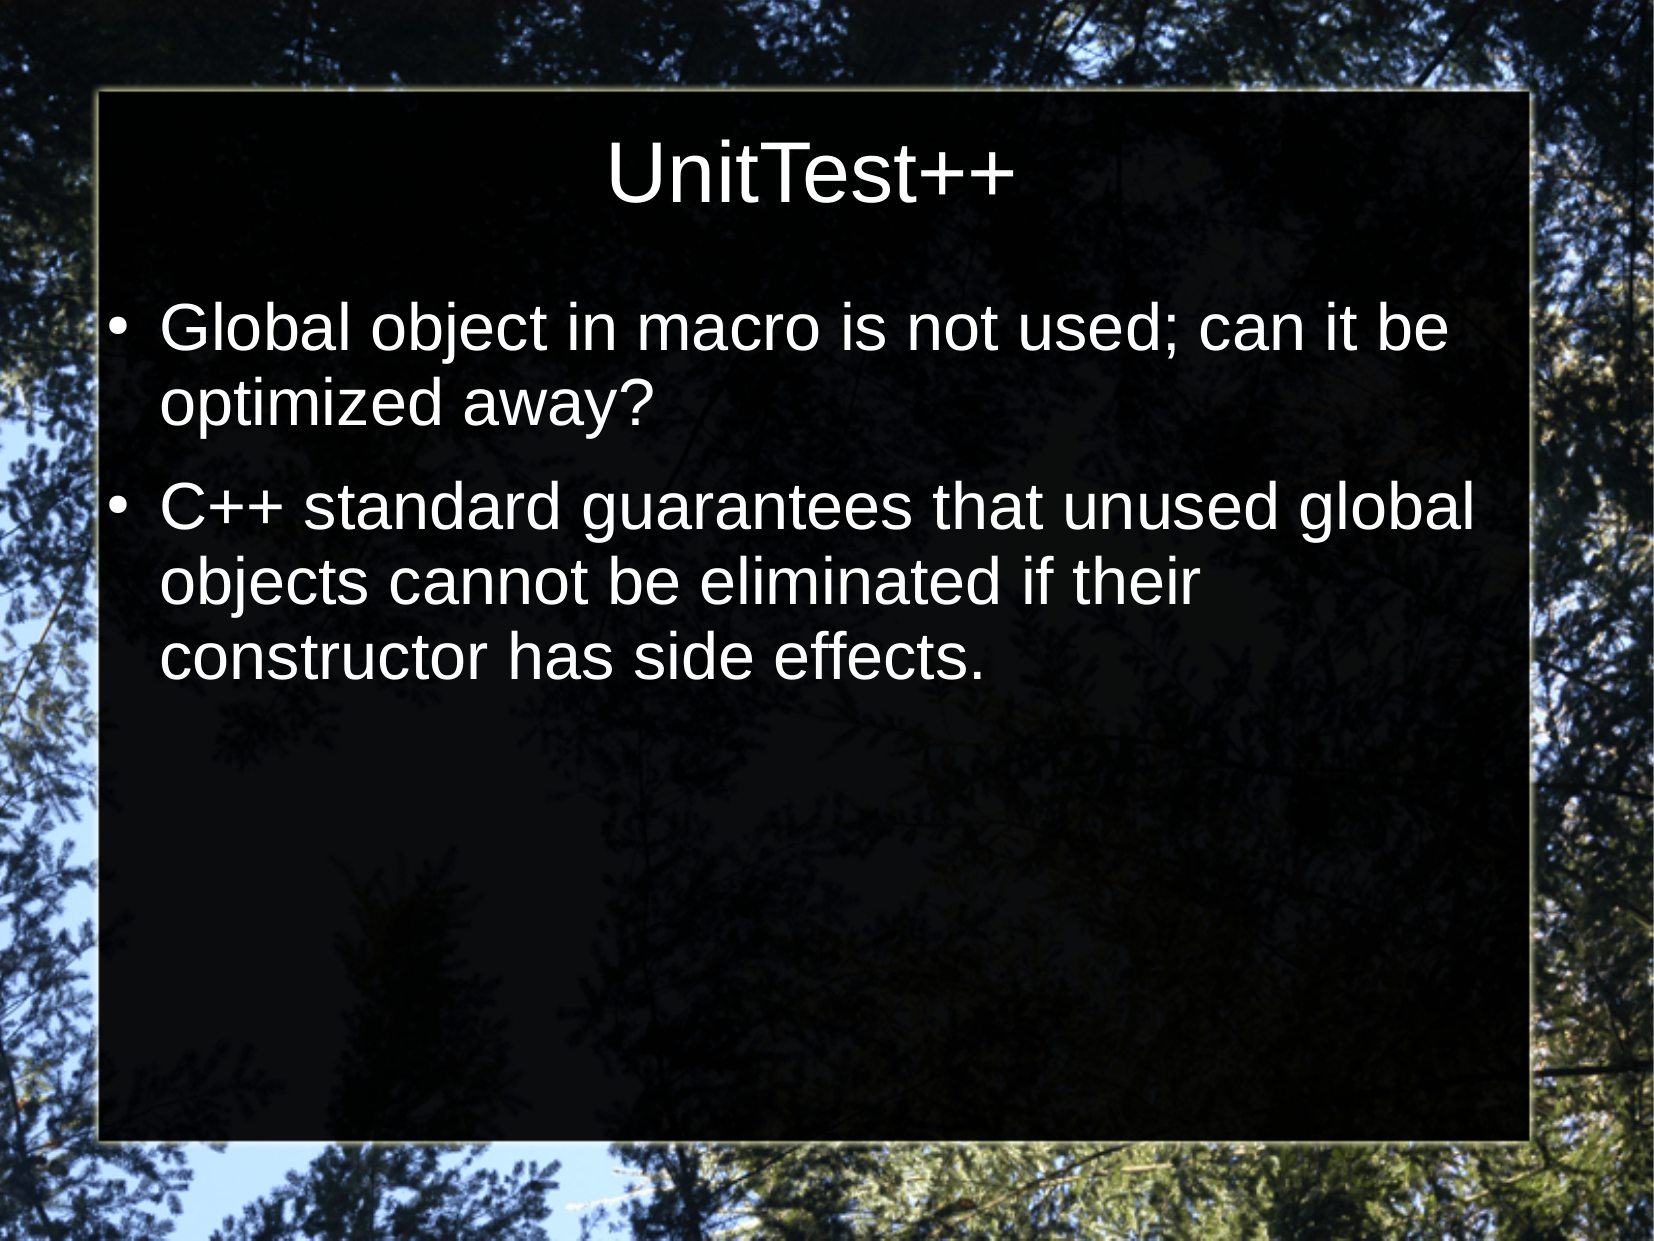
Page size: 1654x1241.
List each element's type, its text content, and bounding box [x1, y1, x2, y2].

picture [0, 0, 1654, 1241]
list Global object in macro is not used; can it be optimized away? C++ standard guarantees that unused global objects cannot be eliminated if their constructor has side effects. [88, 290, 1536, 1109]
title UnitTest++ [88, 88, 1536, 257]
